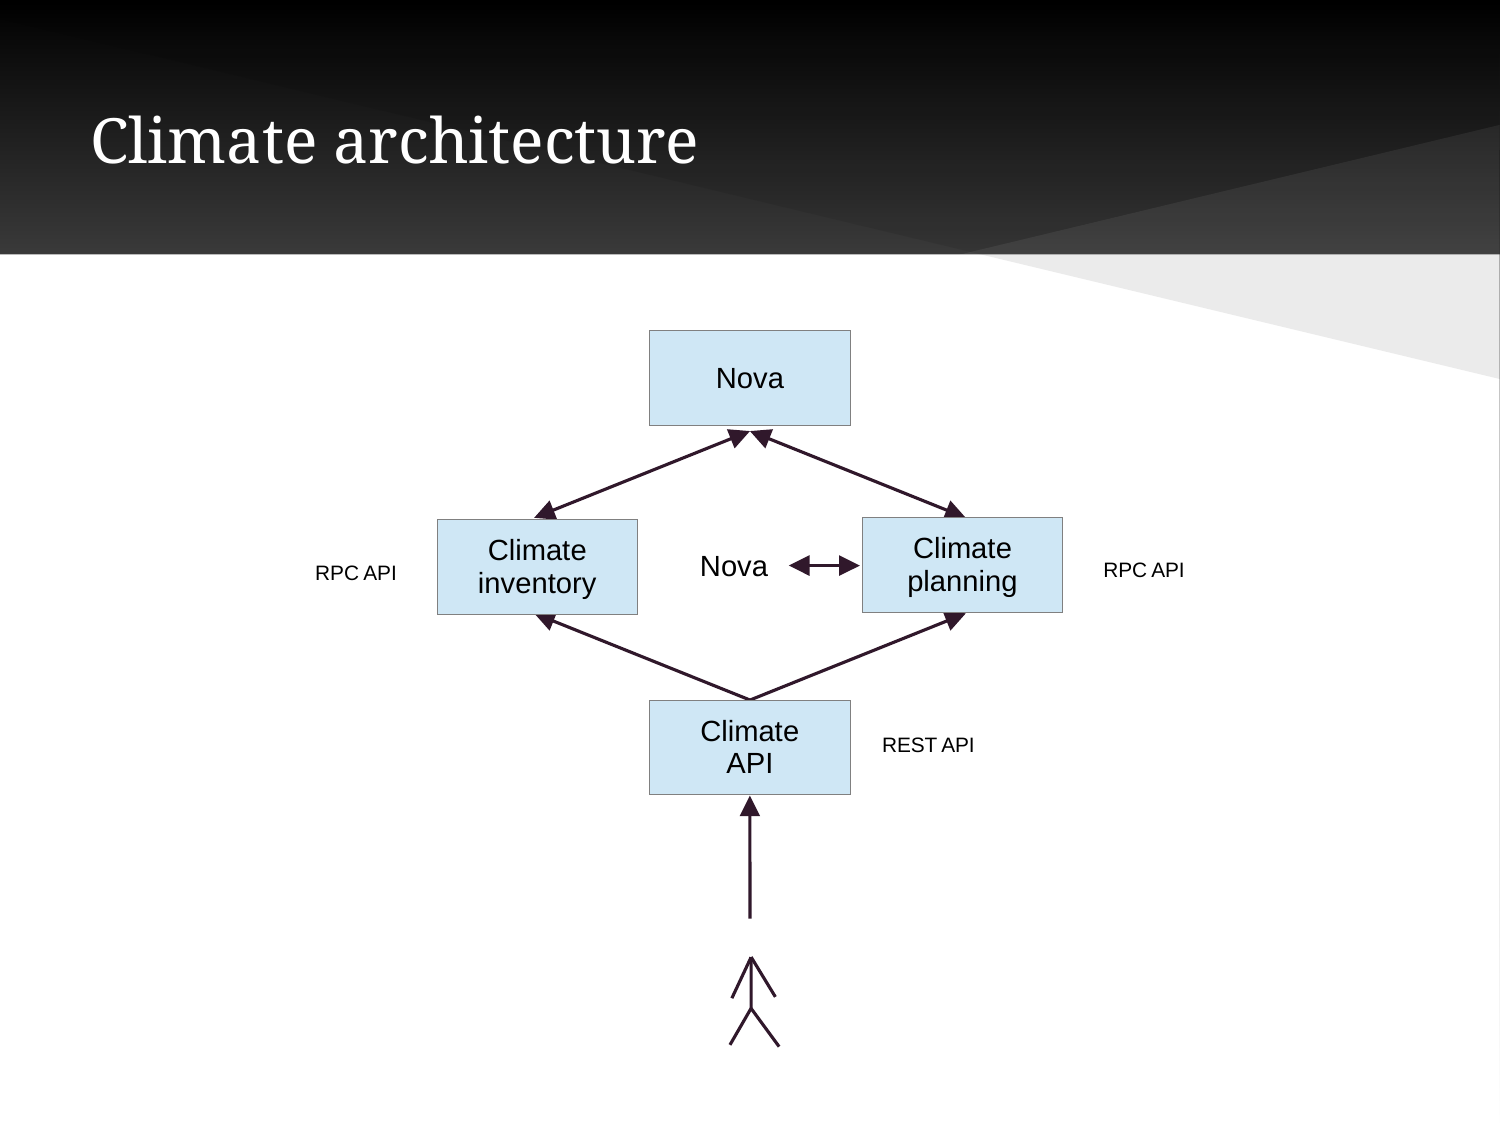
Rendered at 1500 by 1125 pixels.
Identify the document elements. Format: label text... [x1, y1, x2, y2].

text_box REST API [857, 716, 999, 758]
text_box Nova [685, 542, 784, 591]
title Climate architecture [75, 45, 1425, 233]
text_box Climate API [649, 700, 851, 795]
text_box RPC API [1073, 542, 1215, 583]
text_box Climate planning [862, 517, 1063, 613]
text_box RPC API [285, 545, 427, 586]
text_box Climate inventory [437, 519, 638, 615]
text_box Nova [649, 330, 851, 426]
